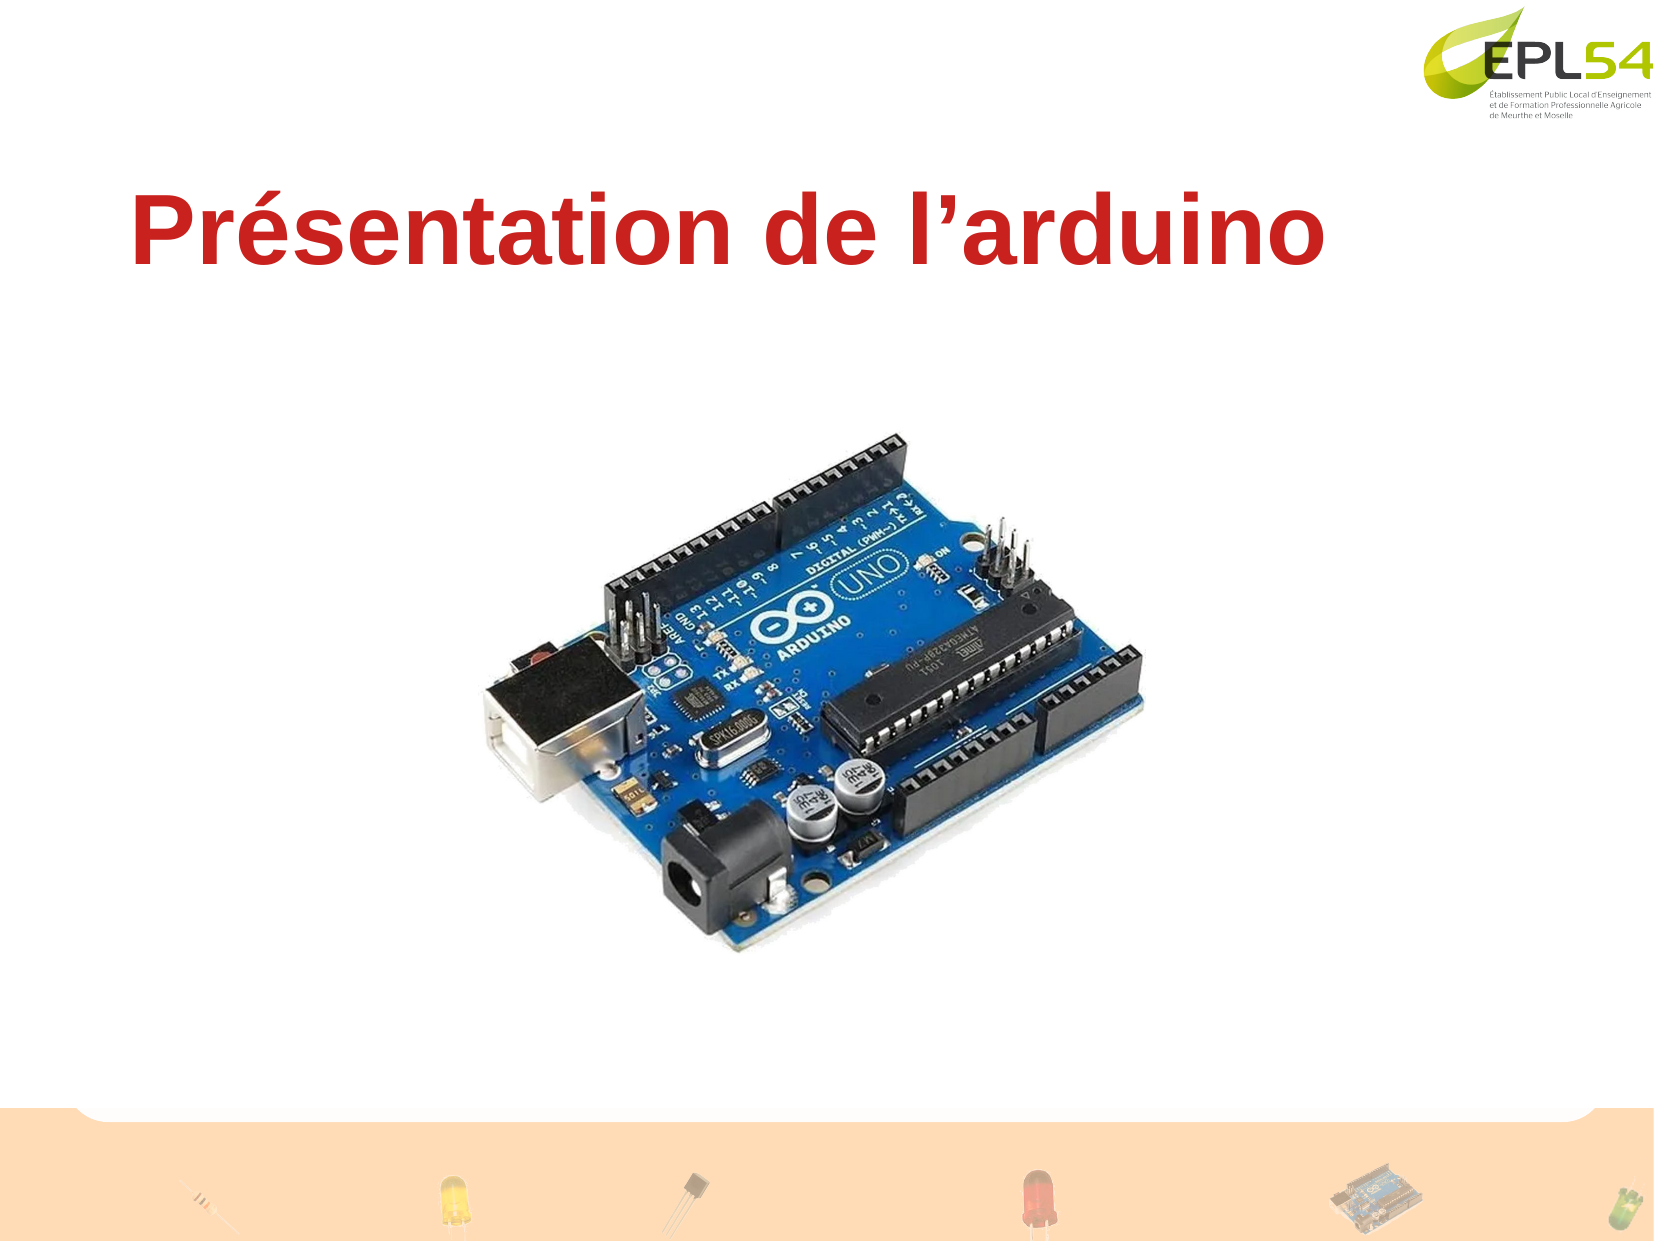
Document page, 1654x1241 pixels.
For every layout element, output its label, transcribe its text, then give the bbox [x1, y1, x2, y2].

title Présentation de l’arduino [129, 23, 1607, 438]
picture [478, 360, 1146, 1028]
picture [1409, 6, 1654, 119]
